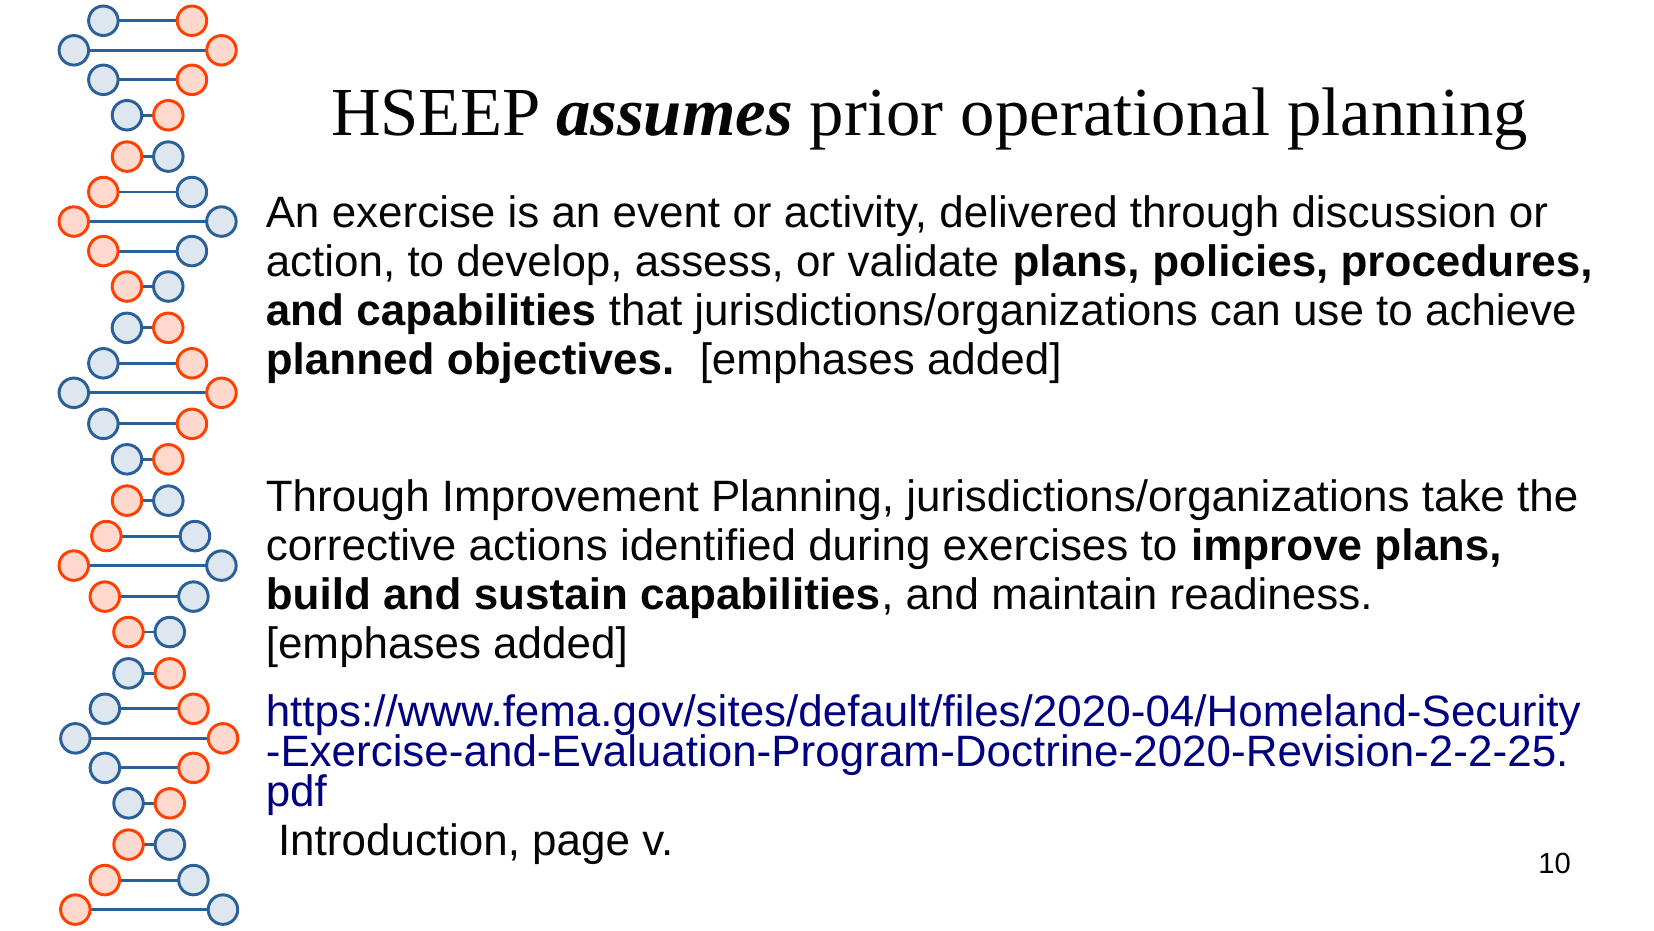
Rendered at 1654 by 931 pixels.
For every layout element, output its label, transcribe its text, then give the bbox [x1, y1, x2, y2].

title HSEEP assumes prior operational planning [265, 35, 1595, 187]
list An exercise is an event or activity, delivered through discussion or action, to develop, assess, or validate plans, policies, procedures, and capabilities that jurisdictions/organizations can use to achieve planned objectives. [emphases added] Through Improvement Planning, jurisdictions/organizations take the corrective actions identified during exercises to improve plans, build and sustain capabilities, and maintain readiness. [emphases added] https://www.fema.gov/sites/default/files/2020-04/Homeland-Security-Exercise-and-Evaluation-Program-Doctrine-2020-Revision-2-2-25.pdf Introduction, page v. [265, 187, 1595, 788]
